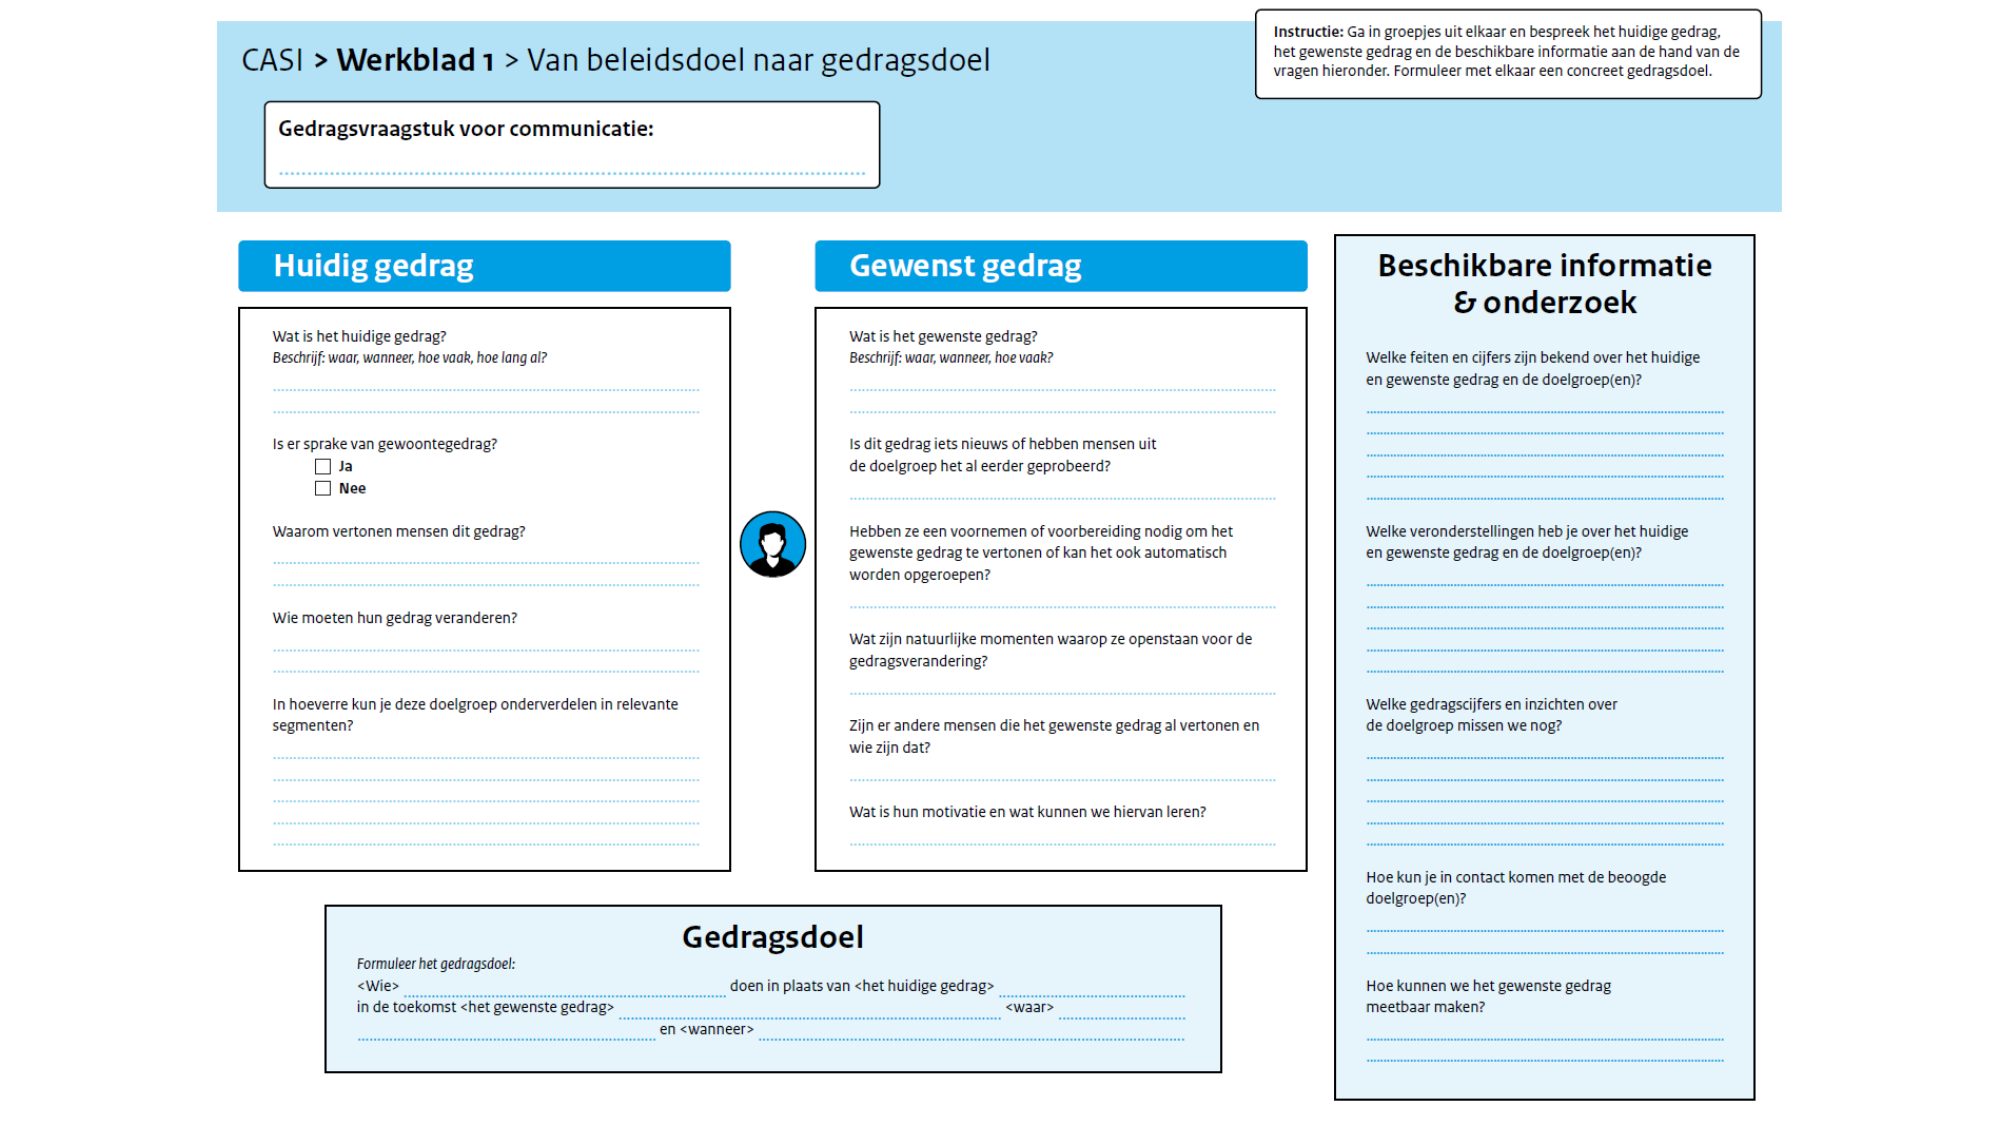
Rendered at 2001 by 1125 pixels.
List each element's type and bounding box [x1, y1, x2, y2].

picture [197, 0, 1803, 1125]
